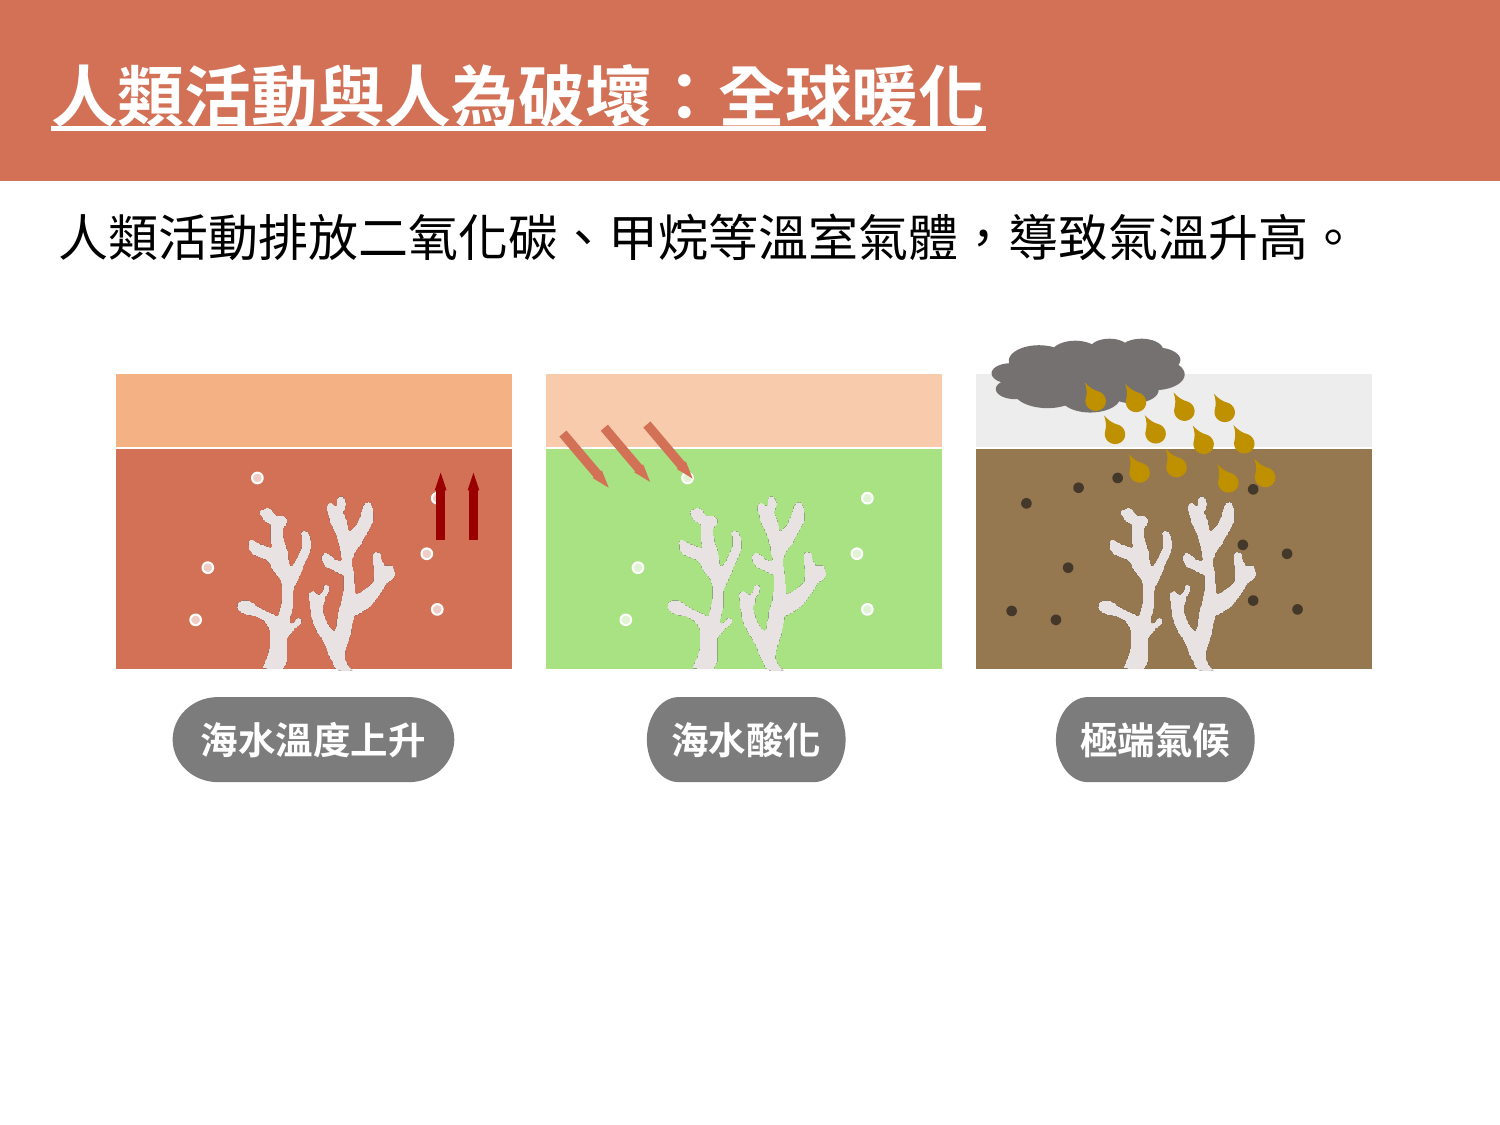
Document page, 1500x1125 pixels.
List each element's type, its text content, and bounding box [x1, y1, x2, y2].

text_box [115, 373, 513, 670]
text_box 人類活動與人為破壞：全球暖化 [36, 47, 1001, 142]
text_box 人類活動排放二氧化碳、甲烷等溫室氣體，導致氣溫升高。 [43, 199, 1445, 274]
text_box 海水酸化 [646, 697, 846, 783]
text_box [545, 373, 943, 670]
picture [657, 492, 831, 679]
text_box [975, 338, 1373, 670]
text_box 海水溫度上升 [172, 697, 455, 783]
picture [227, 492, 400, 679]
text_box 極端氣候 [1055, 697, 1255, 783]
text_box [1247, 595, 1259, 606]
picture [1088, 492, 1261, 679]
text_box [0, 0, 1500, 181]
text_box [1237, 539, 1249, 551]
